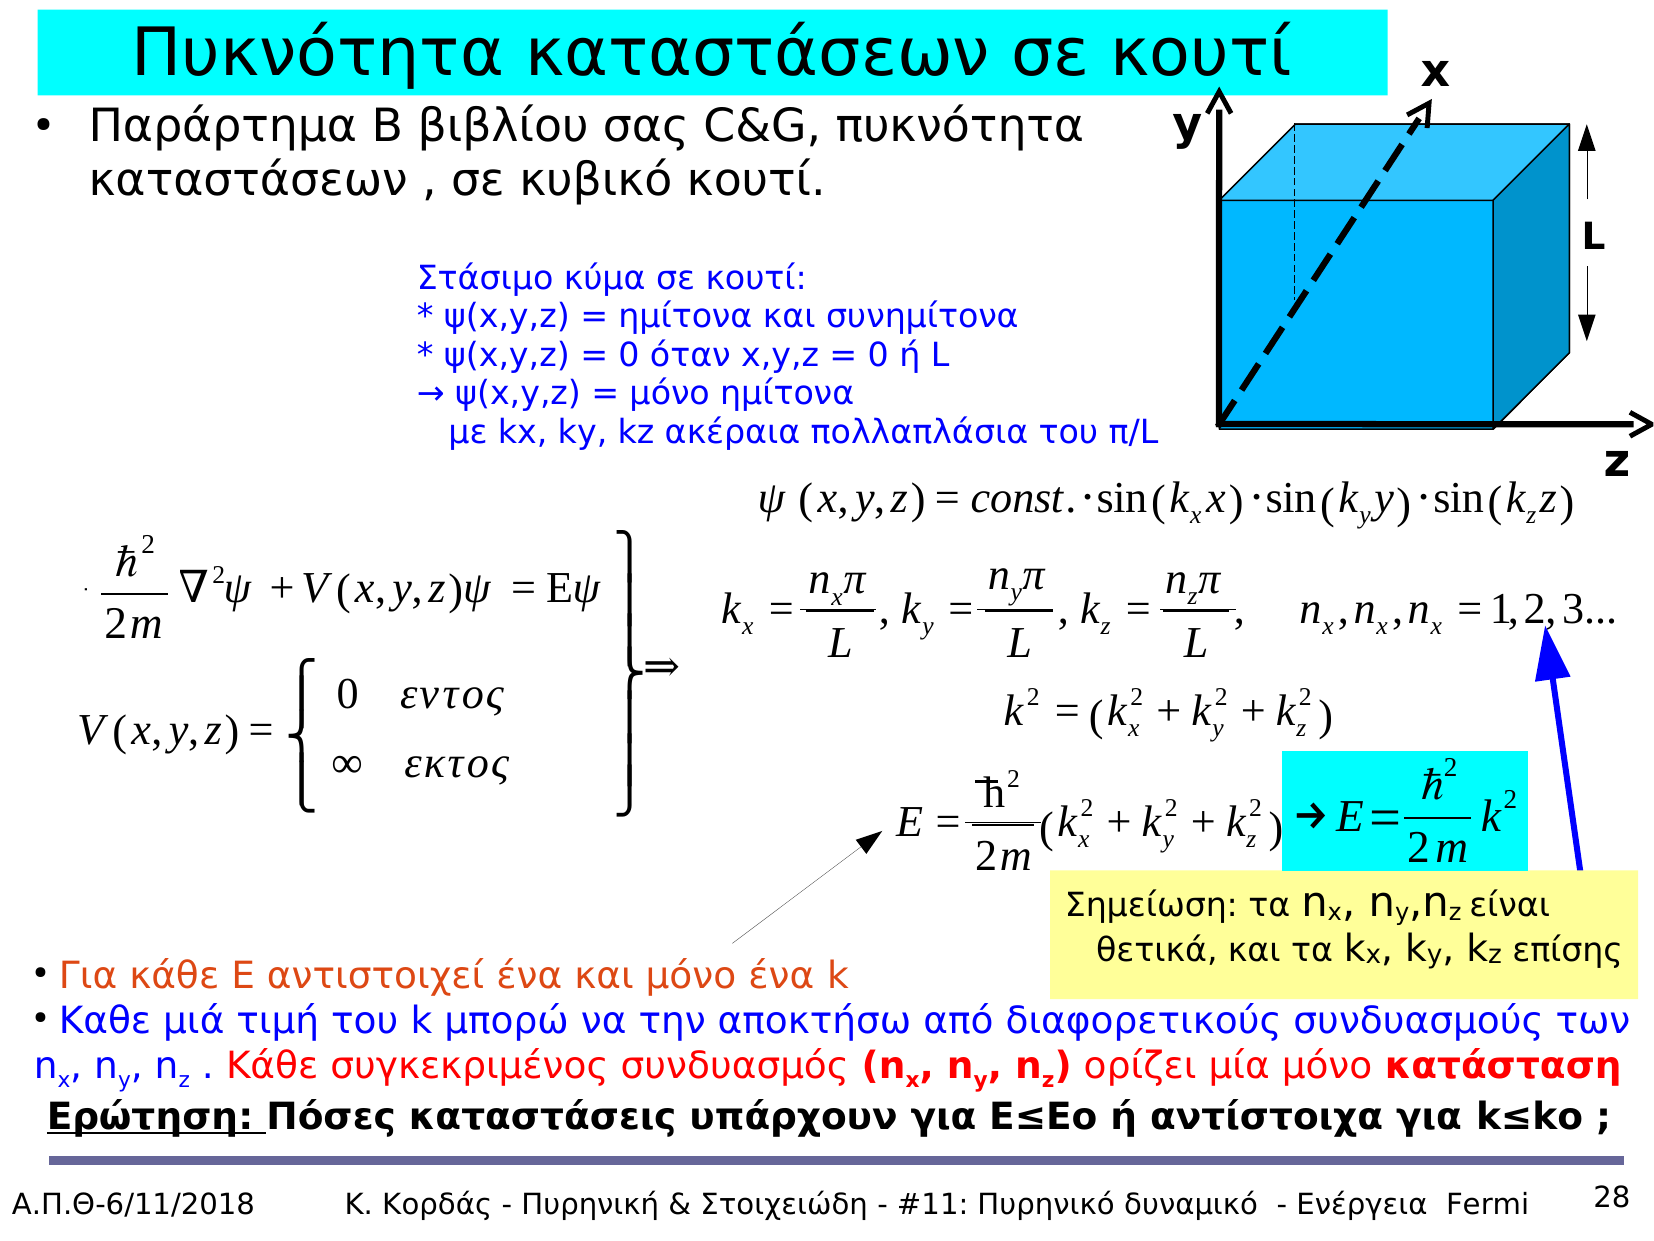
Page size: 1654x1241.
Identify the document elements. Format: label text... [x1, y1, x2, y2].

text_box z [1588, 426, 1646, 495]
list Παράρτημα Β βιβλίου σας C&G, πυκνότητα καταστάσεων , σε κυβικό κουτί. [17, 99, 1201, 310]
text_box y [1157, 89, 1218, 159]
text_box [1223, 124, 1570, 421]
title Πυκνότητα καταστάσεων σε κουτί [37, 9, 1388, 96]
chart [73, 445, 1645, 893]
text_box Στάσιμο κύμα σε κουτί: * ψ(x,y,z) = ημίτονα και συνημίτονα * ψ(x,y,z) = 0 όταν x,y,z = 0 ή L → ψ(x,y,z) = μόνο ημίτονα με kx, ky, kz ακέραια πολλαπλάσια του π/L [402, 250, 1214, 459]
text_box L [1553, 204, 1617, 266]
text_box Για κάθε Ε αντιστοιχεί ένα και μόνο ένα k Καθε μιά τιμή του k μπορώ να την αποκτήσω από διαφορετικούς συνδυασμούς των nx, ny, nz . Κάθε συγκεκριμένος συνδυασμός (nx, ny, nz) ορίζει μία μόνο κατάσταση Ερώτηση: Πόσες καταστάσεις υπάρχουν για Ε≤Εο ή αντίστοιχα για k≤ko ; [19, 943, 1651, 1146]
text_box x [1405, 36, 1465, 106]
text_box Σημείωση: τα nx, ny,nz είναι θετικά, και τα kx, ky, kz επίσης [1050, 870, 1639, 1000]
